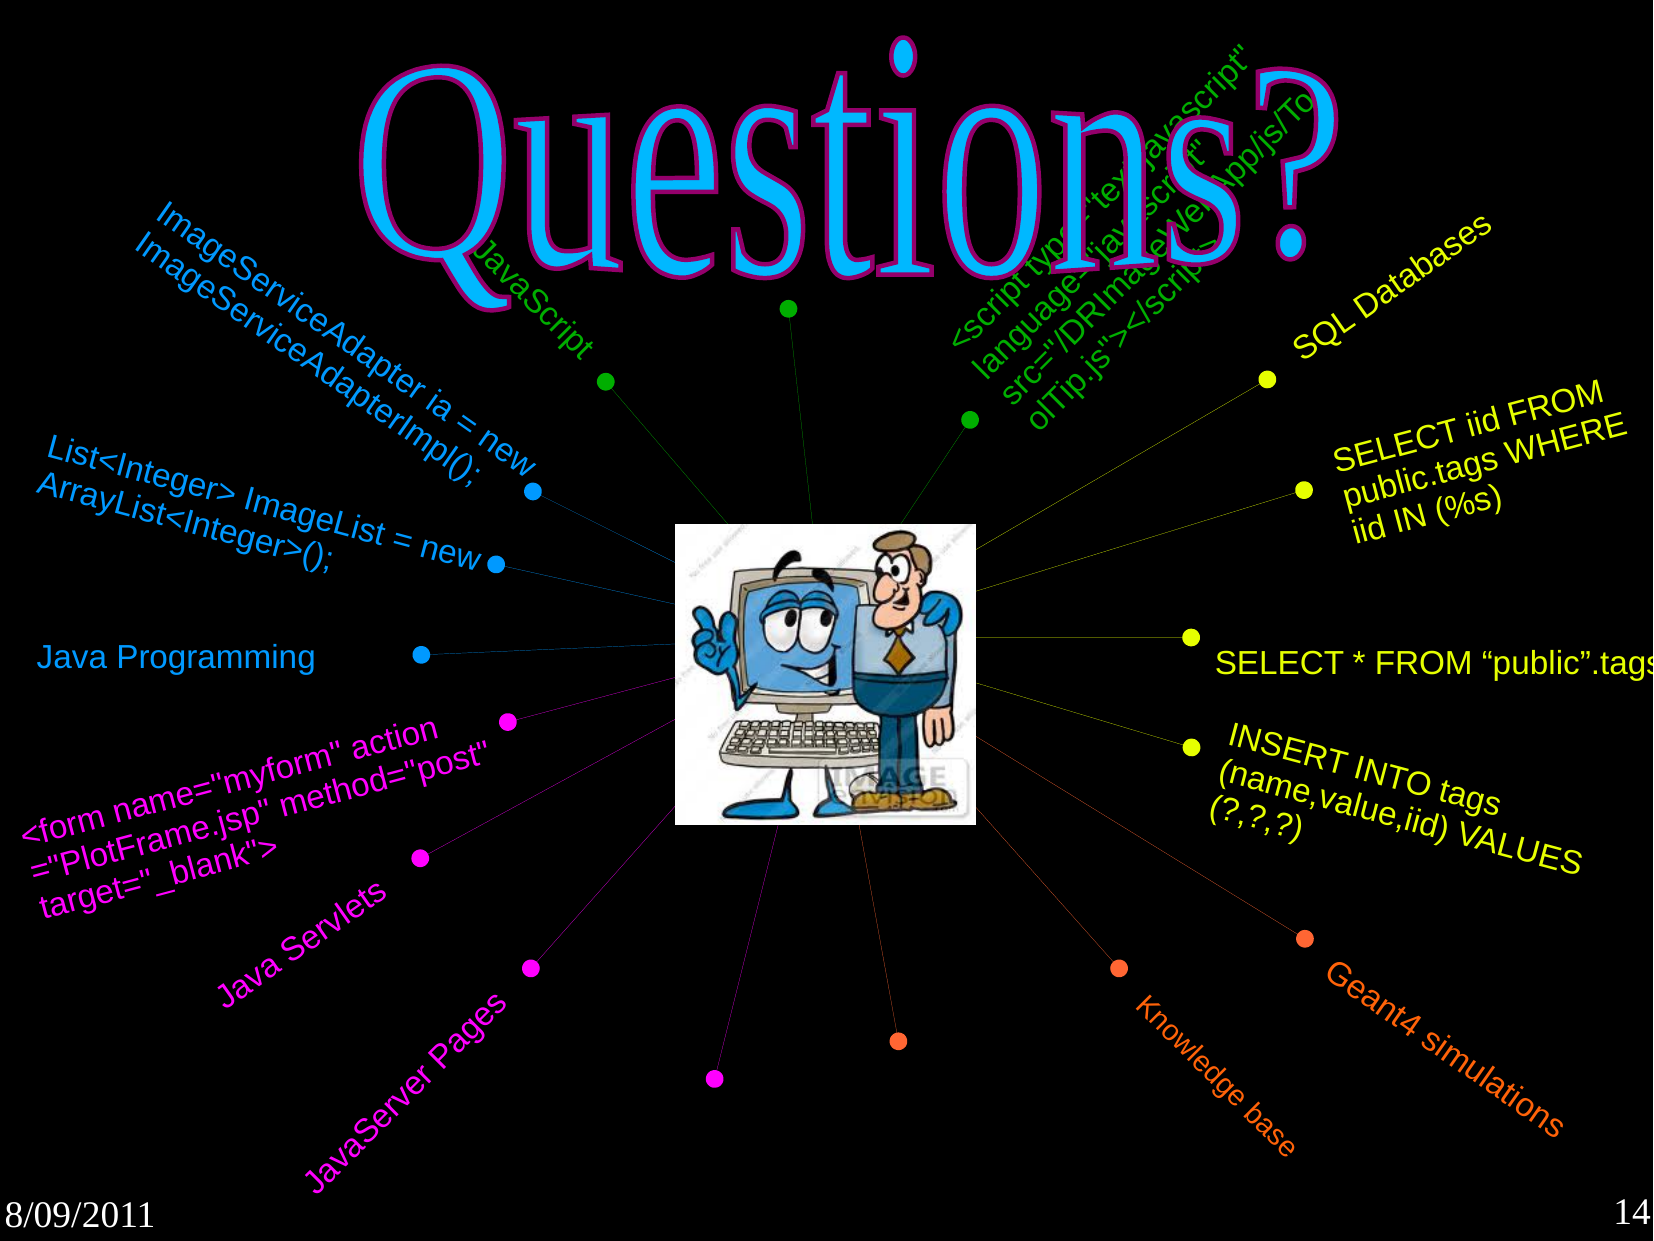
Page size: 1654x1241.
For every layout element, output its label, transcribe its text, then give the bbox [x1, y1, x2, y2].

text_box Questions? [944, 105, 1040, 279]
text_box INSERT INTO tags (name,value,iid) VALUES (?,?,?) [1189, 704, 1653, 942]
text_box 8/09/2011 [0, 1187, 171, 1241]
text_box JavaScript [467, 222, 649, 413]
text_box Questions? [1053, 112, 1157, 272]
picture [675, 524, 976, 826]
text_box Java Programming [21, 631, 360, 684]
text_box SELECT * FROM “public”.tags [1200, 637, 1653, 690]
text_box Questions? [733, 105, 804, 279]
text_box ImageServiceAdapter ia = new ImageServiceAdapterImpl(); [112, 179, 625, 575]
text_box Questions? [891, 37, 916, 76]
text_box Questions? [1257, 68, 1337, 208]
text_box Questions? [633, 106, 717, 278]
text_box Knowledge base [1110, 972, 1371, 1232]
text_box <script type="text/javascript" language="javascript" src="/DRImageWebApp/js/ToolTip.js"></script> [923, 2, 1375, 455]
text_box <form name="myform" action ="PlotFrame.jsp" method="post" target="_blank"> [0, 662, 607, 938]
text_box Java Servlets [191, 844, 427, 1031]
text_box Questions? [515, 114, 621, 271]
text_box SQL Databases [1269, 165, 1549, 383]
text_box SELECT iid FROM public.tags WHERE iid IN (%s) [1312, 349, 1653, 563]
text_box List<Integer> ImageList = new ArrayList<Integer>(); [17, 416, 521, 631]
text_box Questions? [1168, 117, 1239, 265]
text_box Geant4 simulations [1302, 937, 1653, 1226]
text_box Questions? [1277, 226, 1304, 260]
text_box Questions? [878, 110, 932, 275]
text_box Questions? [361, 65, 510, 311]
text_box JavaServer Pages [279, 950, 547, 1218]
text_box Questions? [813, 73, 873, 279]
text_box 14 [1508, 1184, 1653, 1241]
